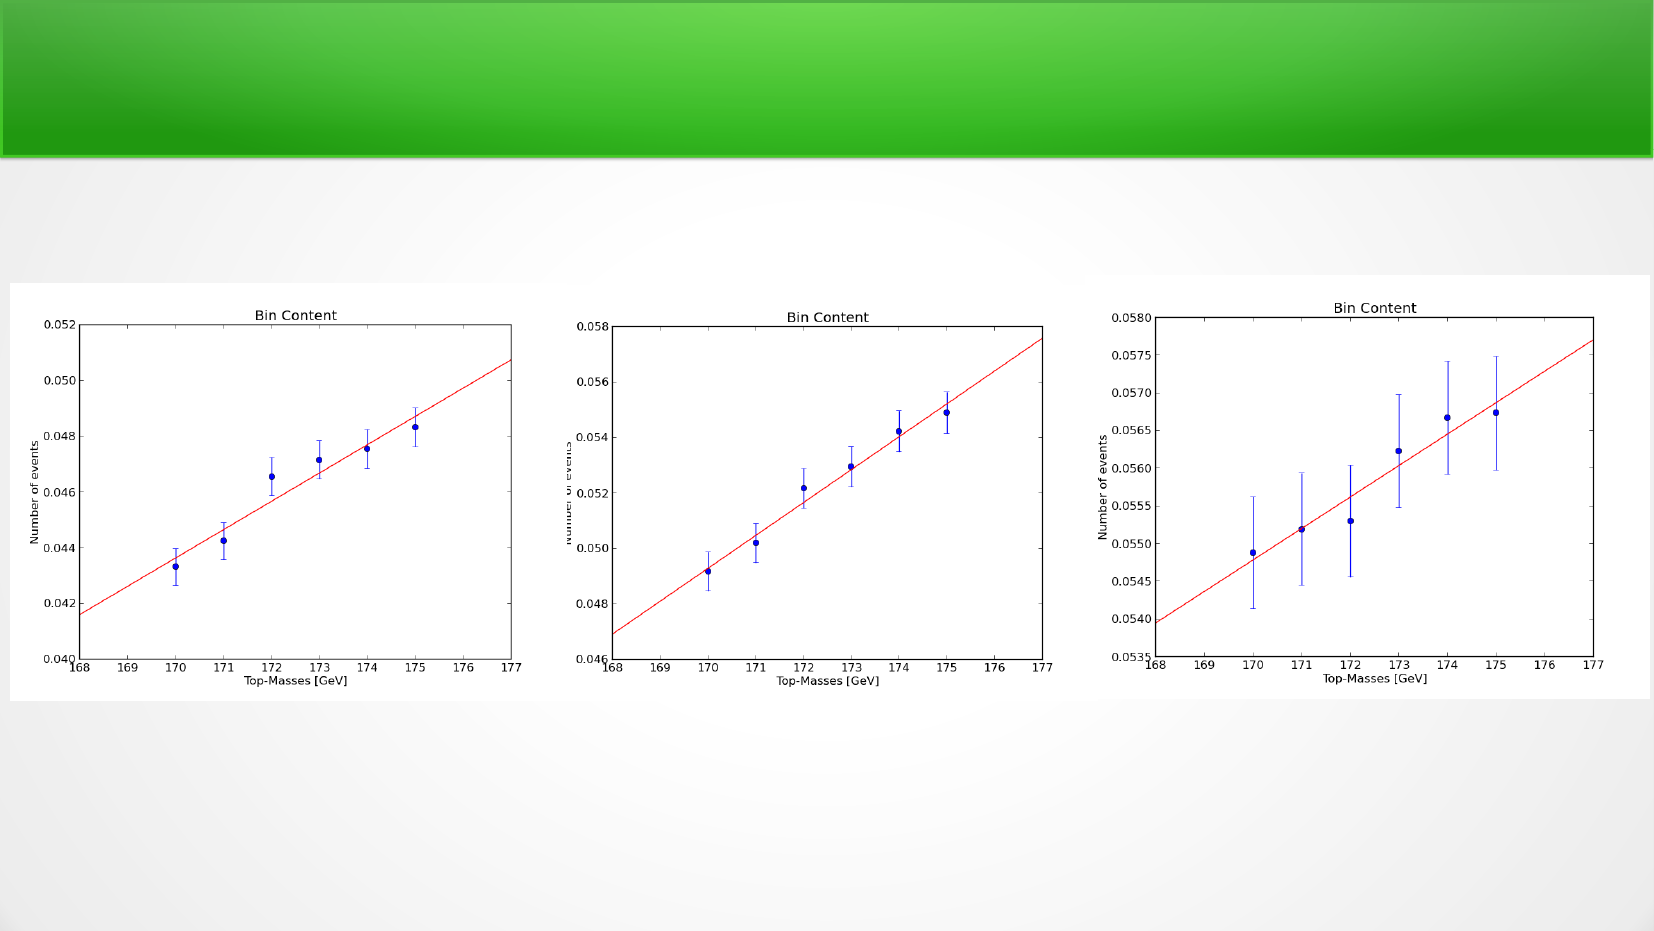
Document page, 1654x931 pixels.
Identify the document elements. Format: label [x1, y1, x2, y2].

picture [10, 275, 1650, 701]
